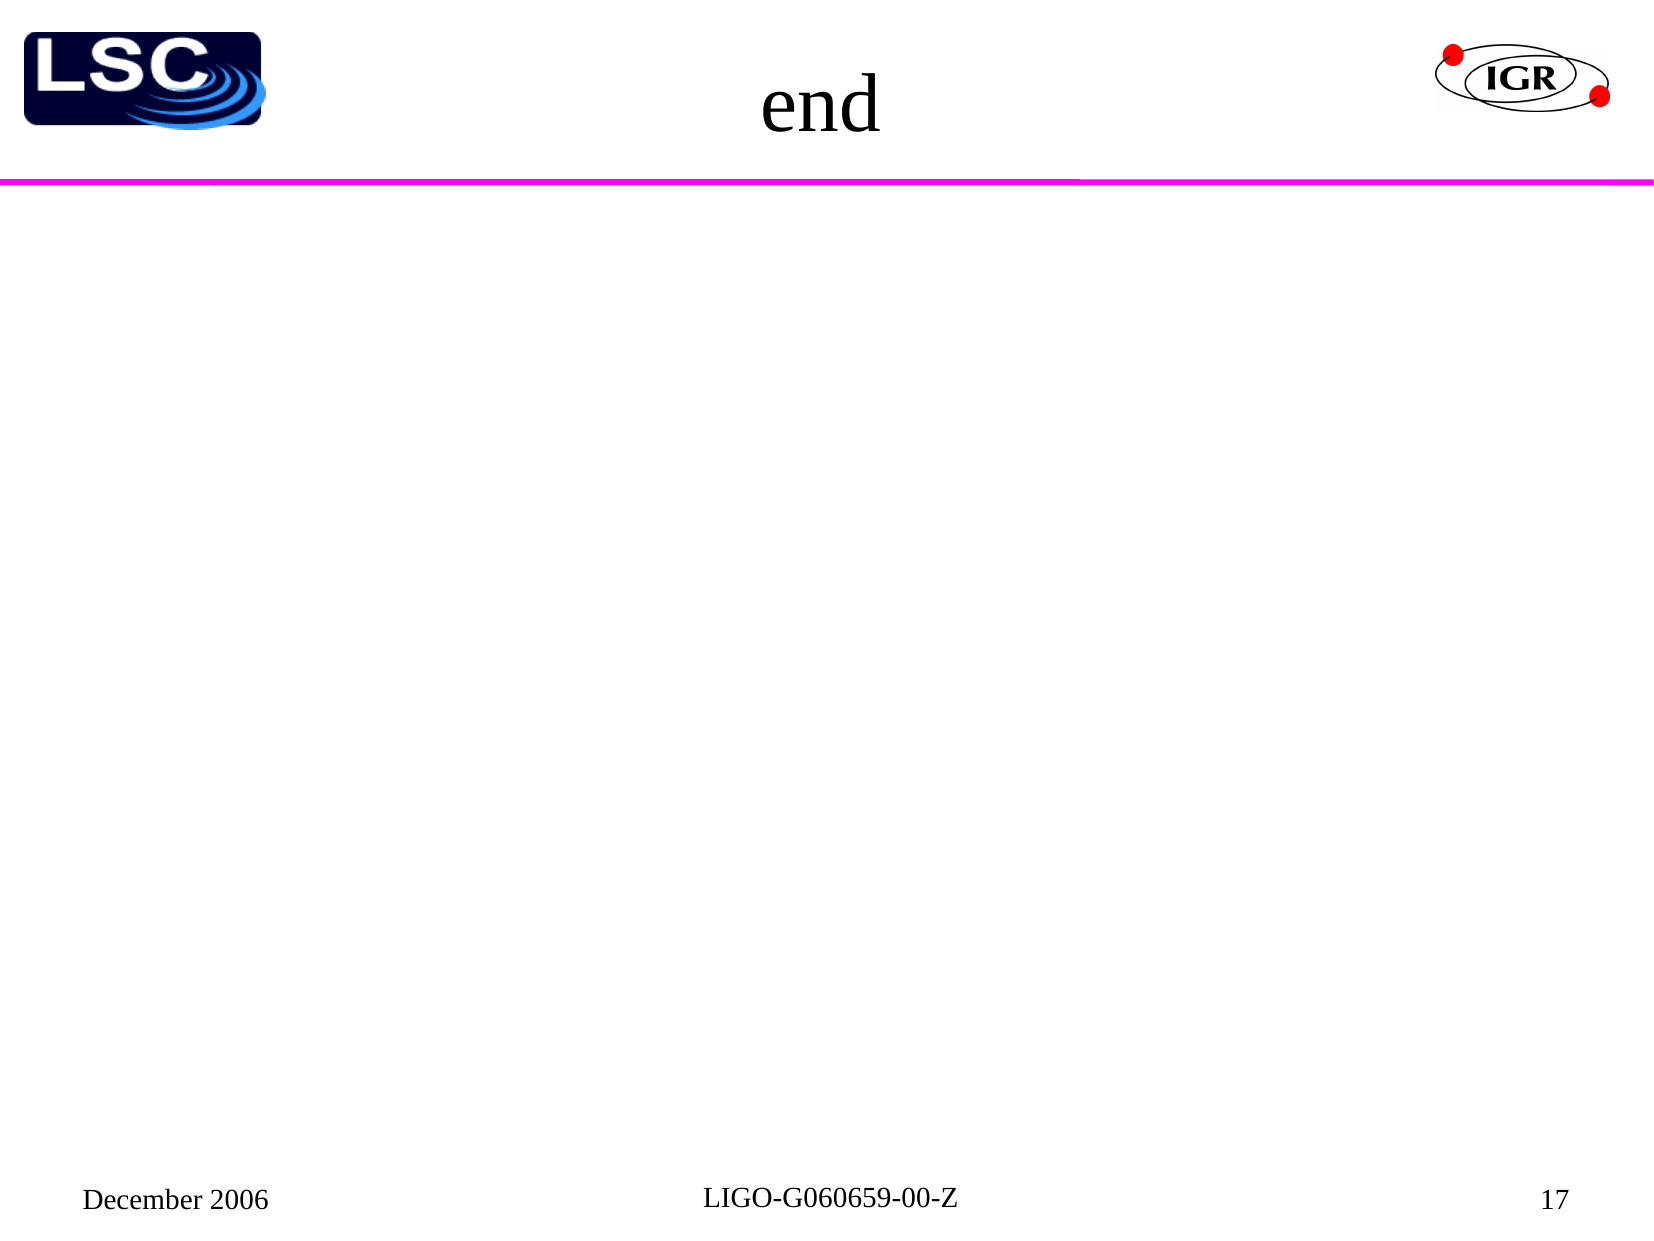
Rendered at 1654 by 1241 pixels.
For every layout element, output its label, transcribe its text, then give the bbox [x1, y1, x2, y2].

picture [1565, 44, 1610, 112]
picture [24, 32, 76, 130]
title end [76, 0, 1565, 207]
